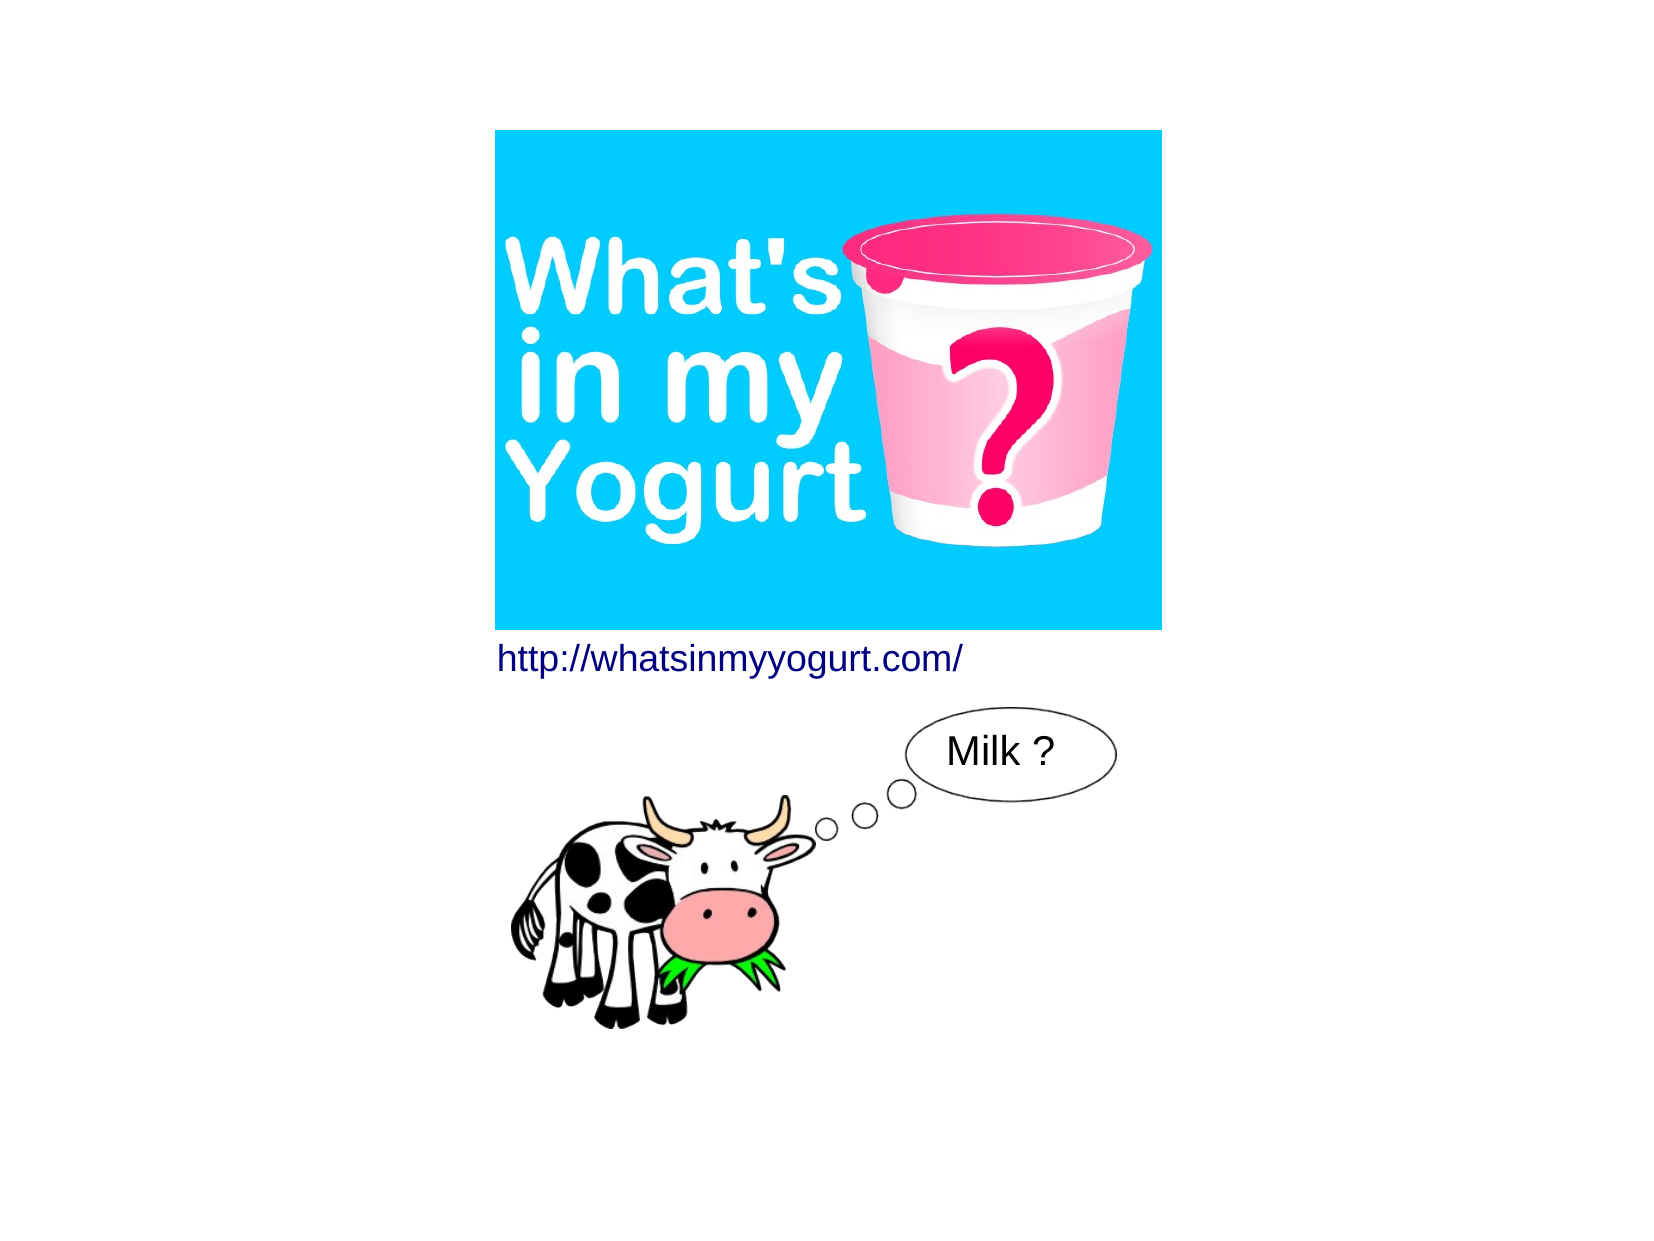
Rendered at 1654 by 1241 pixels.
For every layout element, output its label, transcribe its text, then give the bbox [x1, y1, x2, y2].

picture [669, 257, 722, 315]
text_box Milk ? [931, 720, 1117, 782]
picture [522, 350, 540, 423]
picture [728, 238, 765, 314]
picture [715, 462, 769, 523]
picture [782, 442, 866, 524]
picture [576, 462, 636, 523]
picture [511, 707, 1117, 1029]
picture [556, 352, 621, 423]
picture [667, 350, 767, 423]
picture [506, 237, 601, 317]
picture [643, 462, 703, 544]
picture [842, 213, 1152, 547]
picture [506, 440, 570, 522]
picture [793, 257, 841, 314]
picture [522, 327, 539, 344]
picture [777, 352, 842, 448]
text_box http://whatsinmyyogurt.com/ [482, 630, 977, 782]
picture [767, 238, 784, 265]
picture [607, 237, 659, 314]
